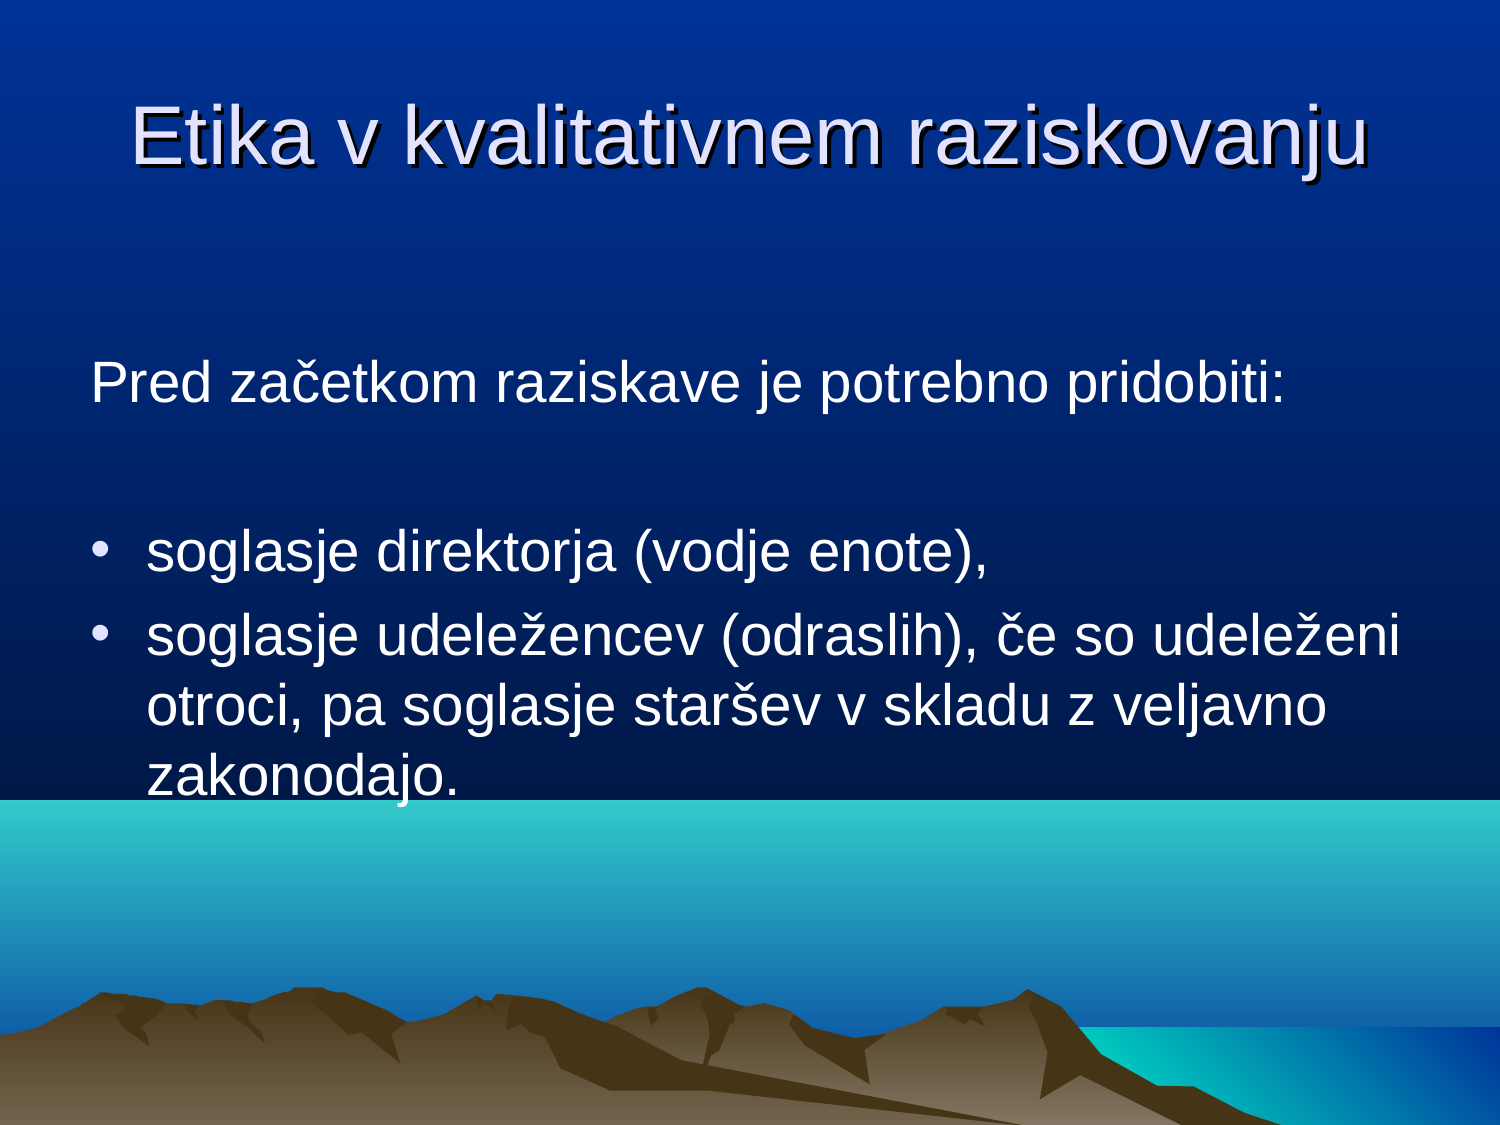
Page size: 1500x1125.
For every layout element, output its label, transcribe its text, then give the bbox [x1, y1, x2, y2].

list Pred začetkom raziskave je potrebno pridobiti: soglasje direktorja (vodje enote), soglasje udeležencev (odraslih), če so udeleženi otroci, pa soglasje staršev v skladu z veljavno zakonodajo. [75, 262, 1426, 1001]
title Etika v kvalitativnem raziskovanju [75, 37, 1426, 225]
